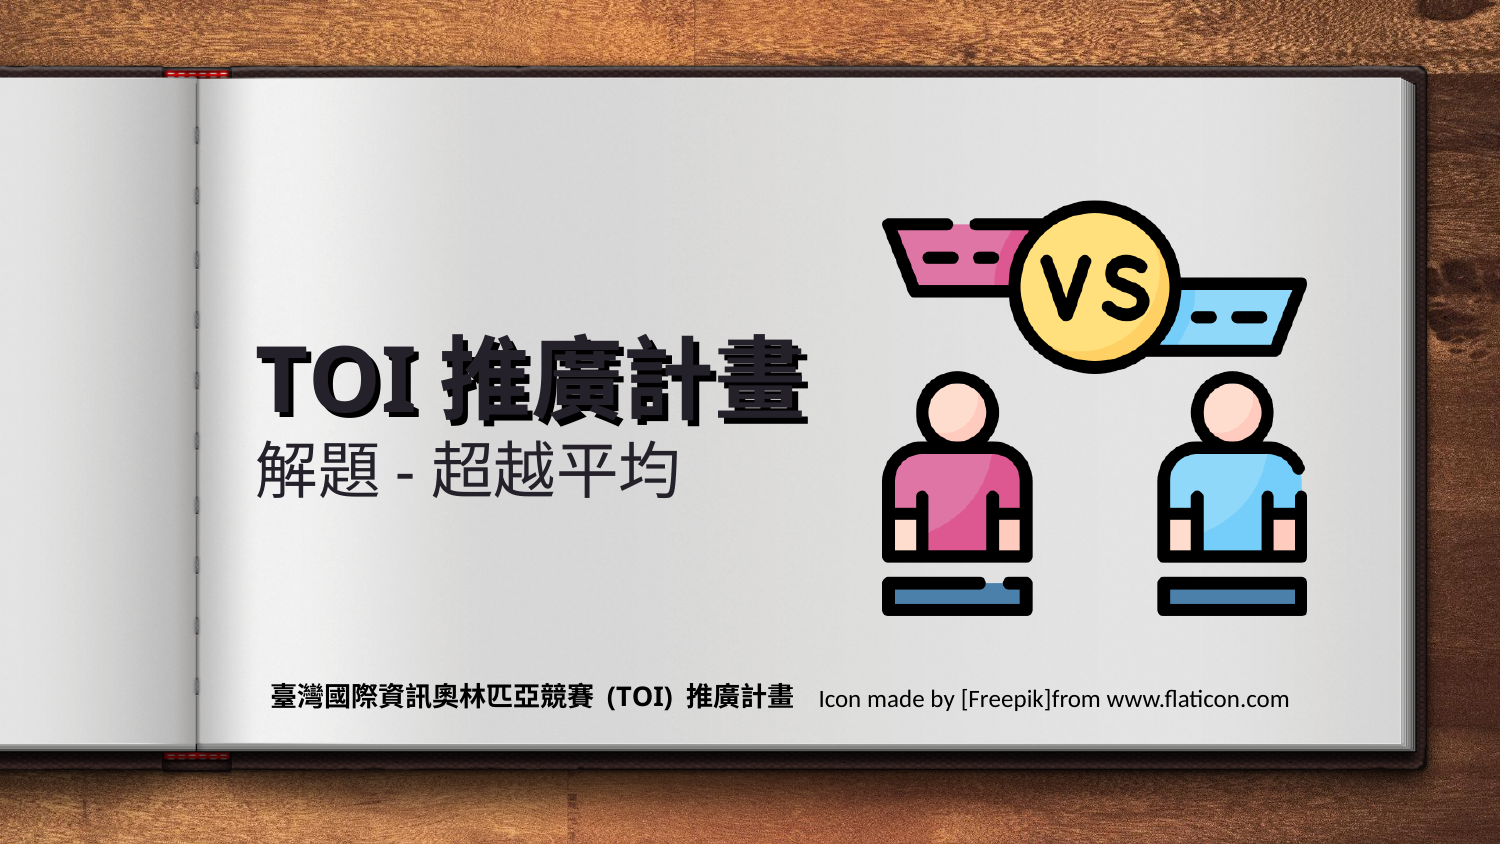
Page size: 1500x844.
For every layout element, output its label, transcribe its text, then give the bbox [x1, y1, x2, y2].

text_box Icon made by [Freepik]from www.flaticon.com [804, 675, 1385, 720]
title TOI推廣計畫 解題-超越平均 [240, 262, 882, 565]
picture [882, 196, 1307, 620]
